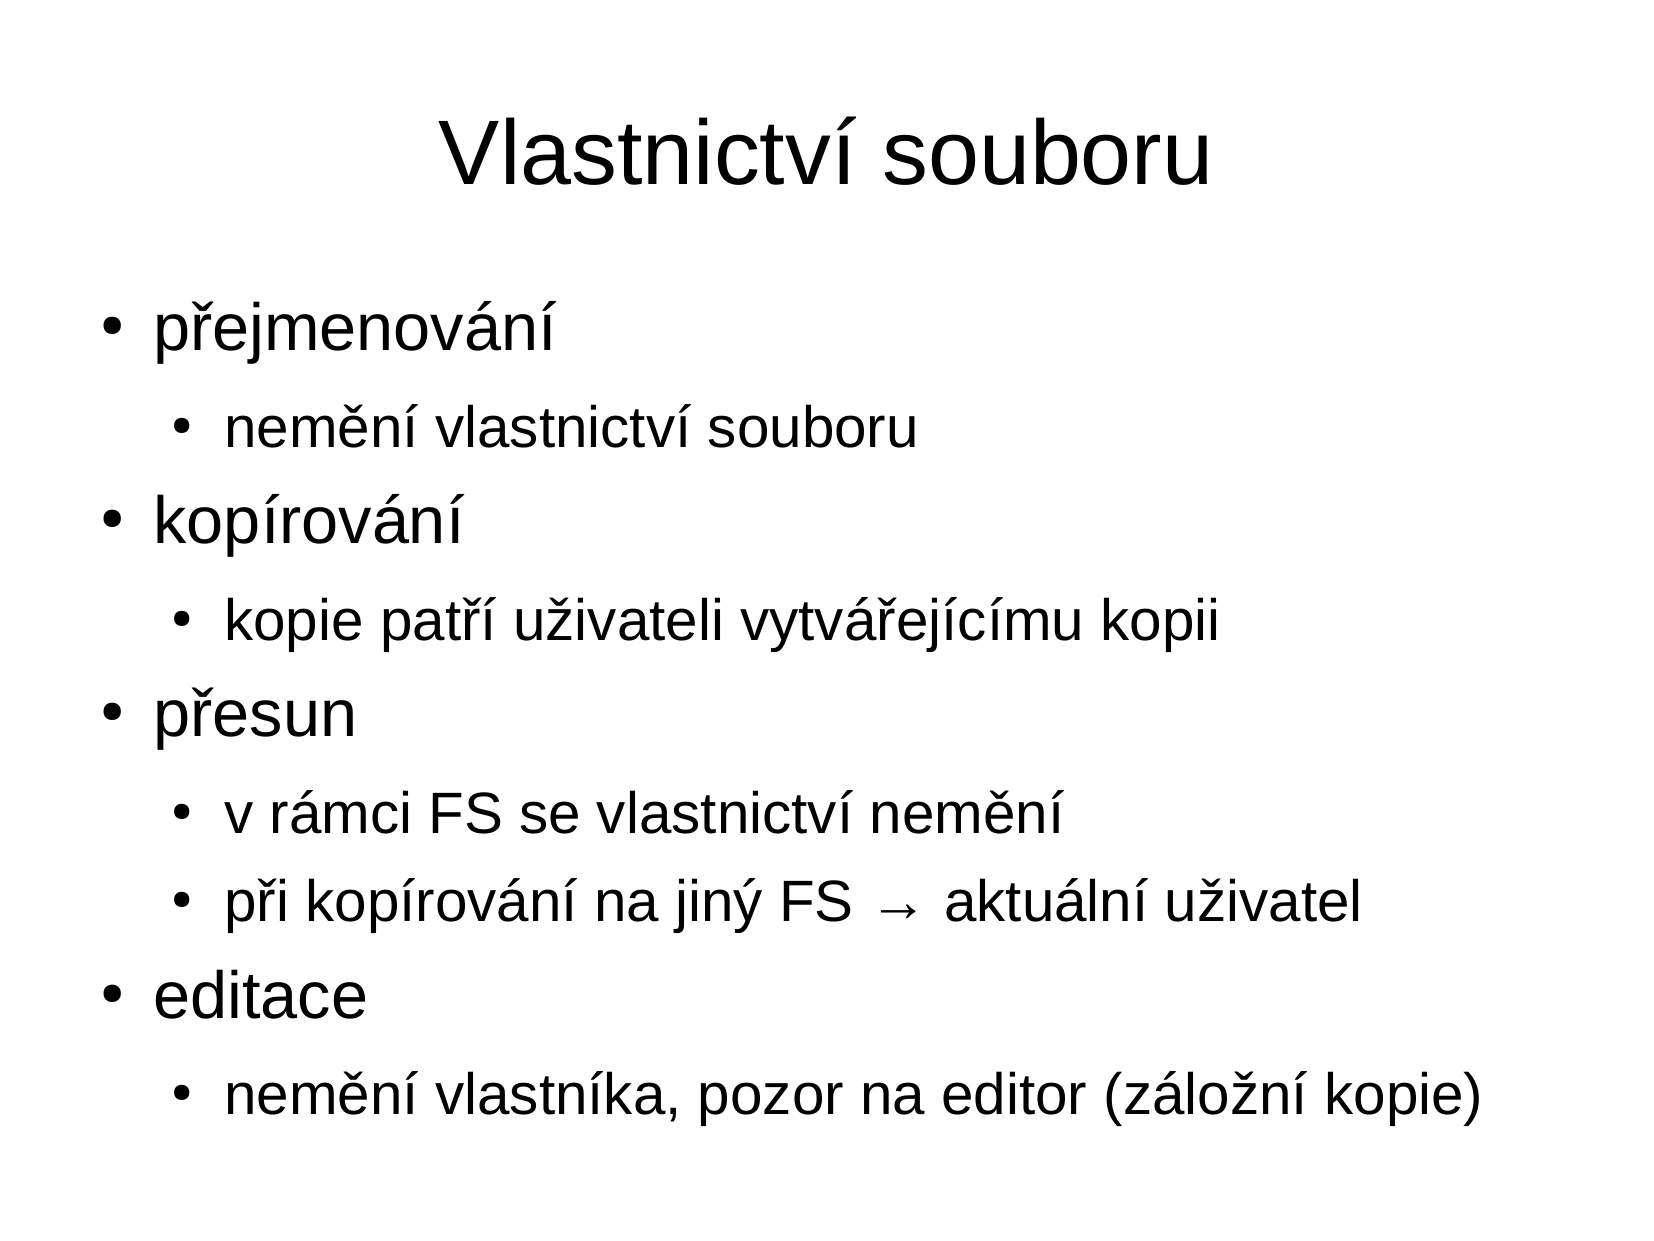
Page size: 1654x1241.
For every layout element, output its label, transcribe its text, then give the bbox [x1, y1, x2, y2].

title Vlastnictví souboru [82, 56, 1571, 250]
list přejmenování nemění vlastnictví souboru kopírování kopie patří uživateli vytvářejícímu kopii přesun v rámci FS se vlastnictví nemění při kopírování na jiný FS → aktuální uživatel editace nemění vlastníka, pozor na editor (záložní kopie) [82, 290, 1571, 1126]
